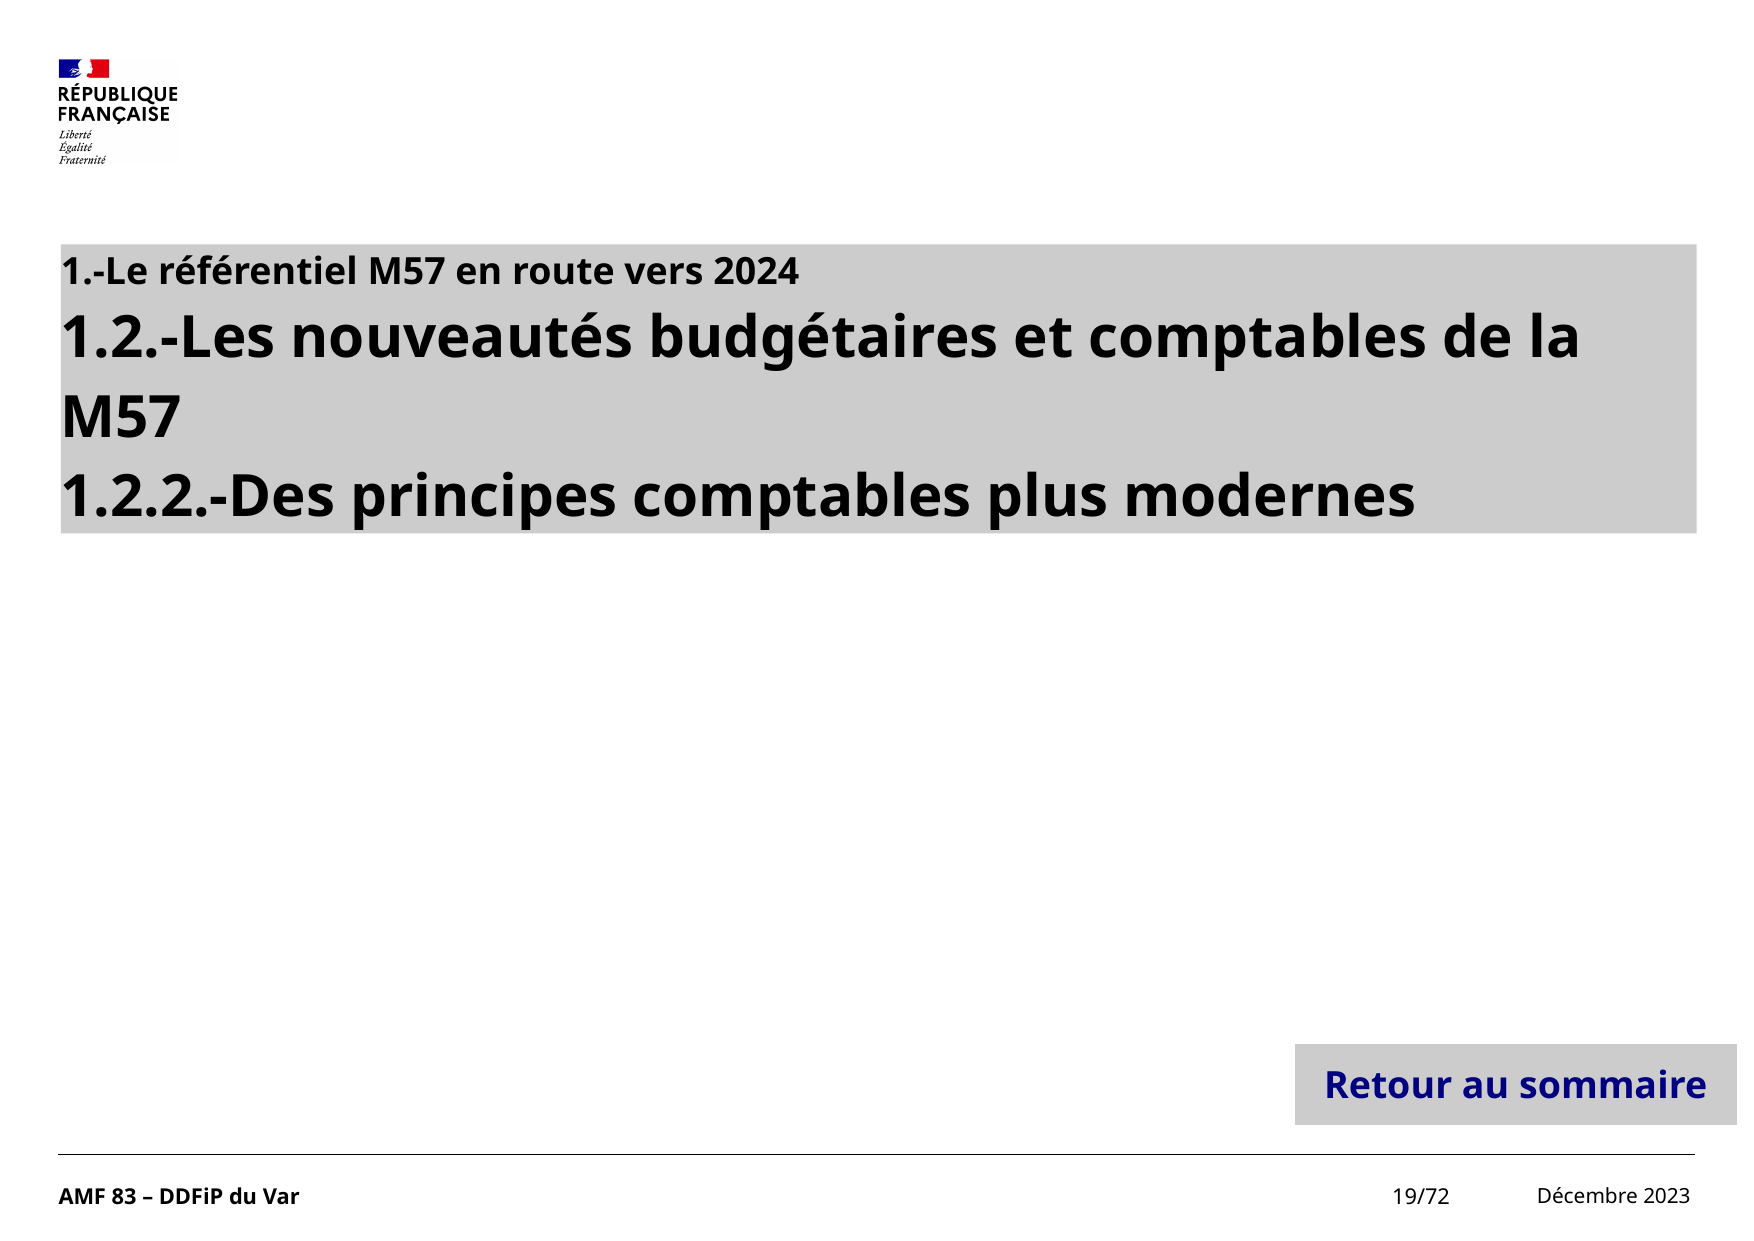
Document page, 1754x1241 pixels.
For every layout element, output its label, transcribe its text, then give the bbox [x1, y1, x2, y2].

text_box 1.-Le référentiel M57 en route vers 2024 1.2.-Les nouveautés budgétaires et comptables de la M57 1.2.2.-Des principes comptables plus modernes [60, 244, 1697, 433]
picture [58, 58, 178, 164]
text_box Retour au sommaire [1295, 1044, 1737, 1125]
